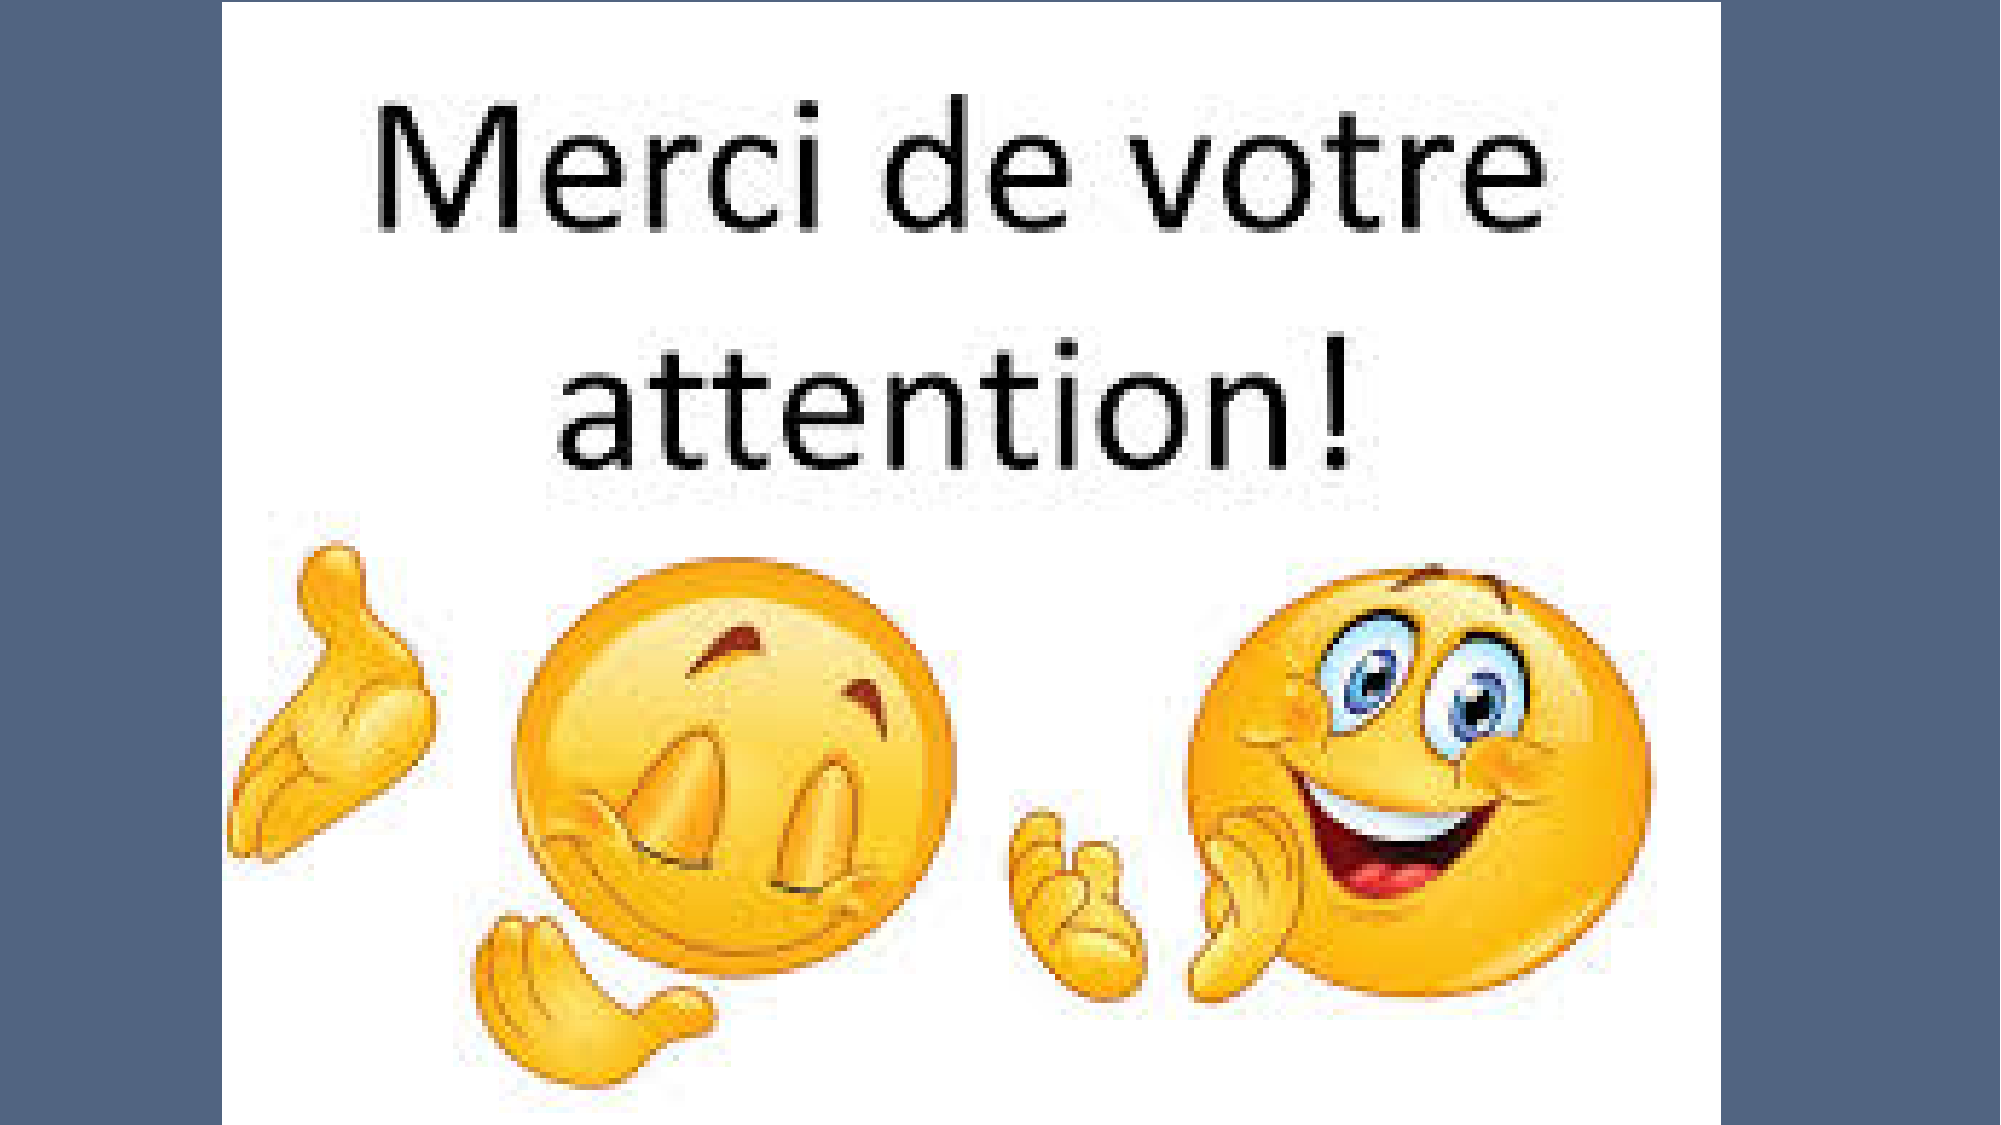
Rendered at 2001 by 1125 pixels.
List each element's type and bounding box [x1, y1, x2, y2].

picture [222, 2, 1721, 1125]
